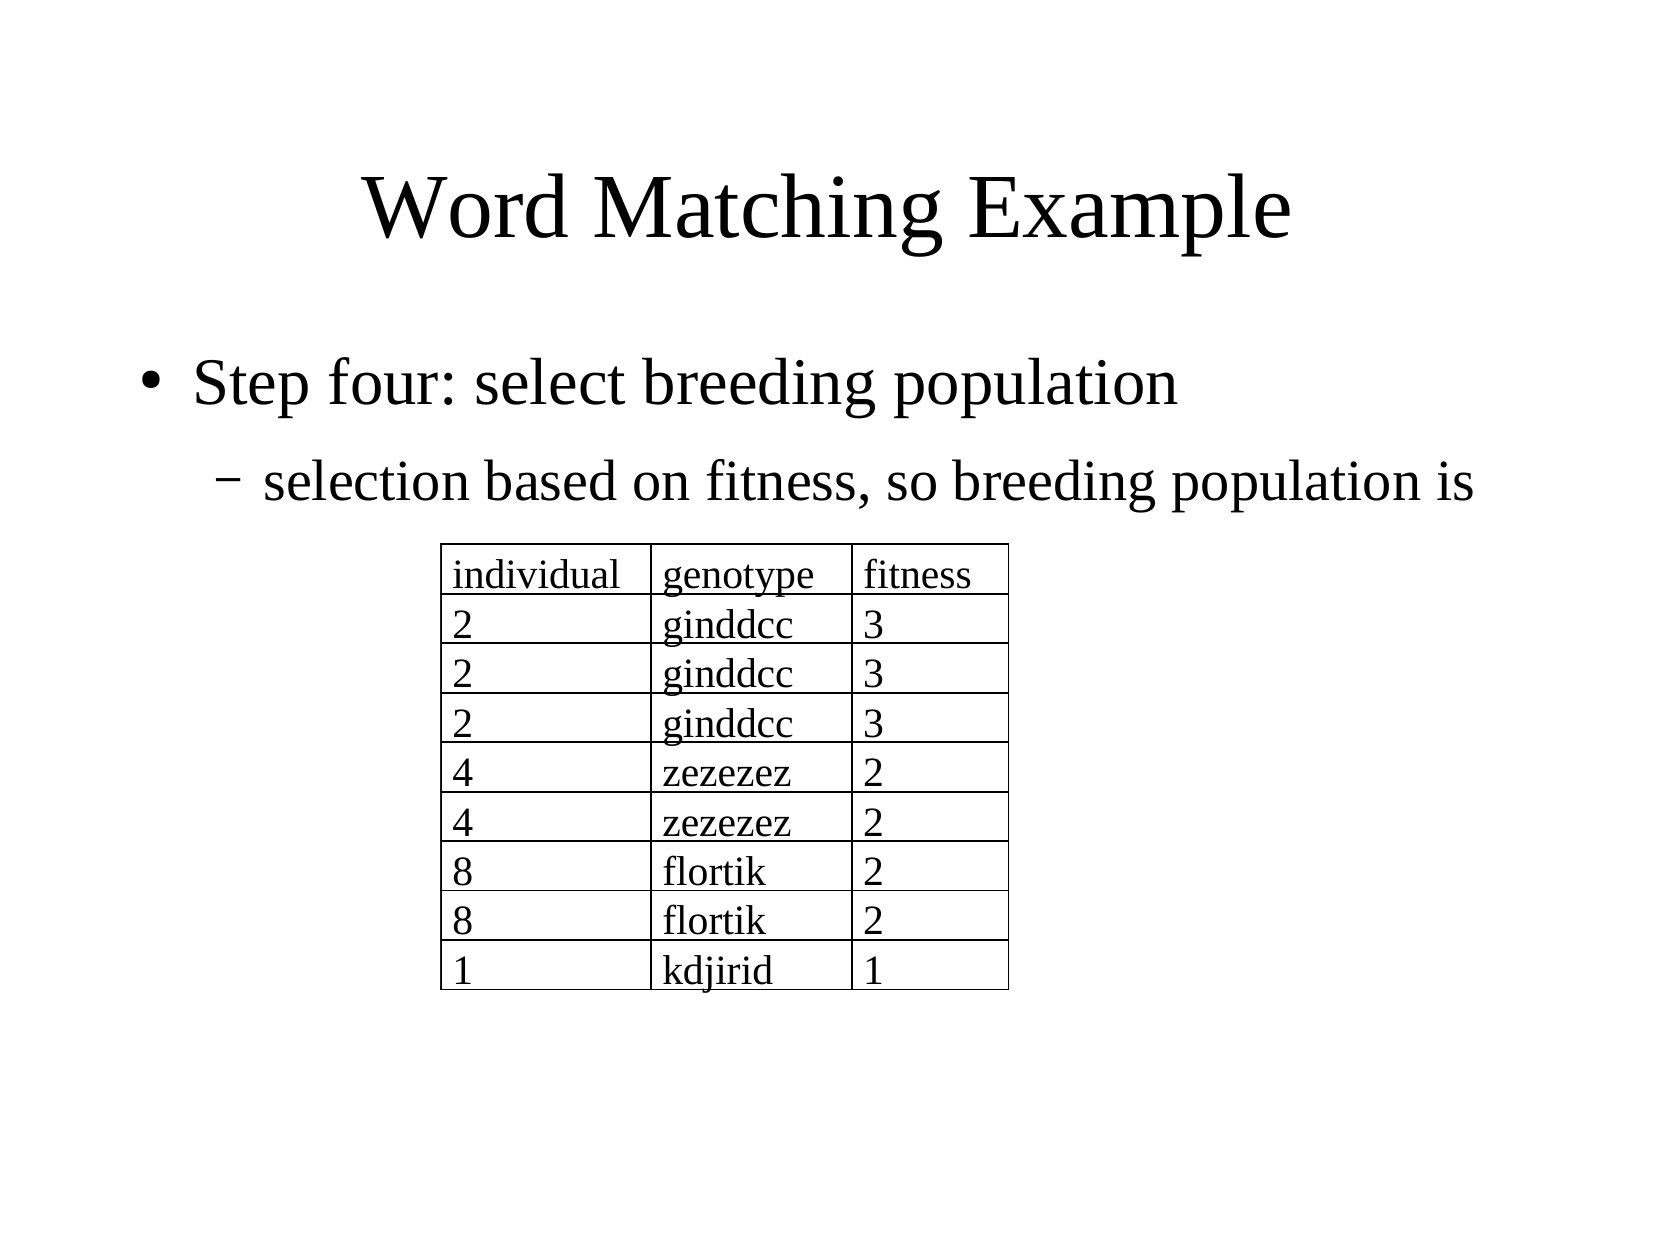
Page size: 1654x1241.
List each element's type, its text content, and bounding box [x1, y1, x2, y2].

list Step four: select breeding population selection based on fitness, so breeding population is [121, 344, 1534, 575]
title Word Matching Example [121, 102, 1534, 311]
chart [440, 543, 1365, 1020]
